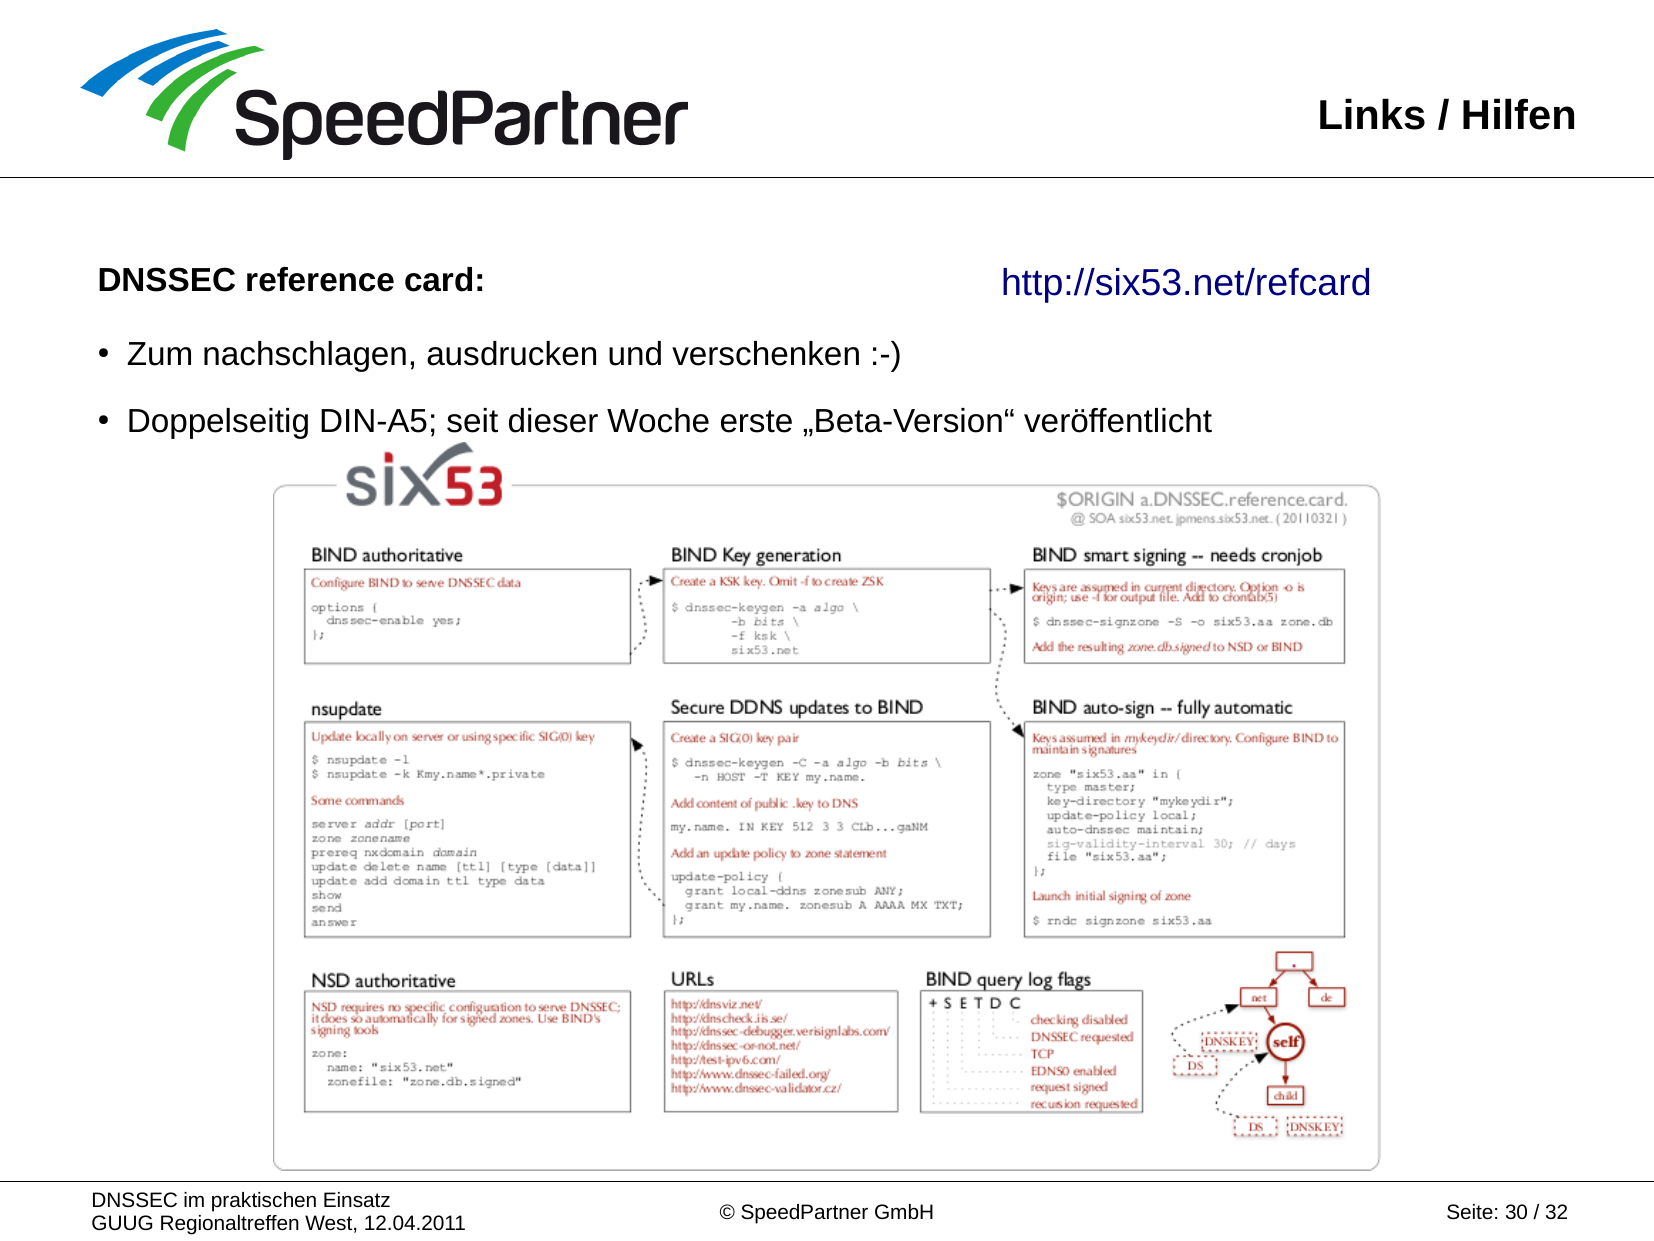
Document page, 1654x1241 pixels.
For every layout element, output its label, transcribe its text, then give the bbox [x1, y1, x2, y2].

picture [273, 442, 1381, 1171]
text_box DNSSEC reference card: Zum nachschlagen, ausdrucken und verschenken :-) Doppelseitig DIN-A5; seit dieser Woche erste „Beta-Version“ veröffentlicht [82, 253, 1565, 1151]
text_box http://six53.net/refcard [986, 253, 1387, 311]
title Links / Hilfen [590, 70, 1577, 160]
picture [80, 29, 688, 160]
